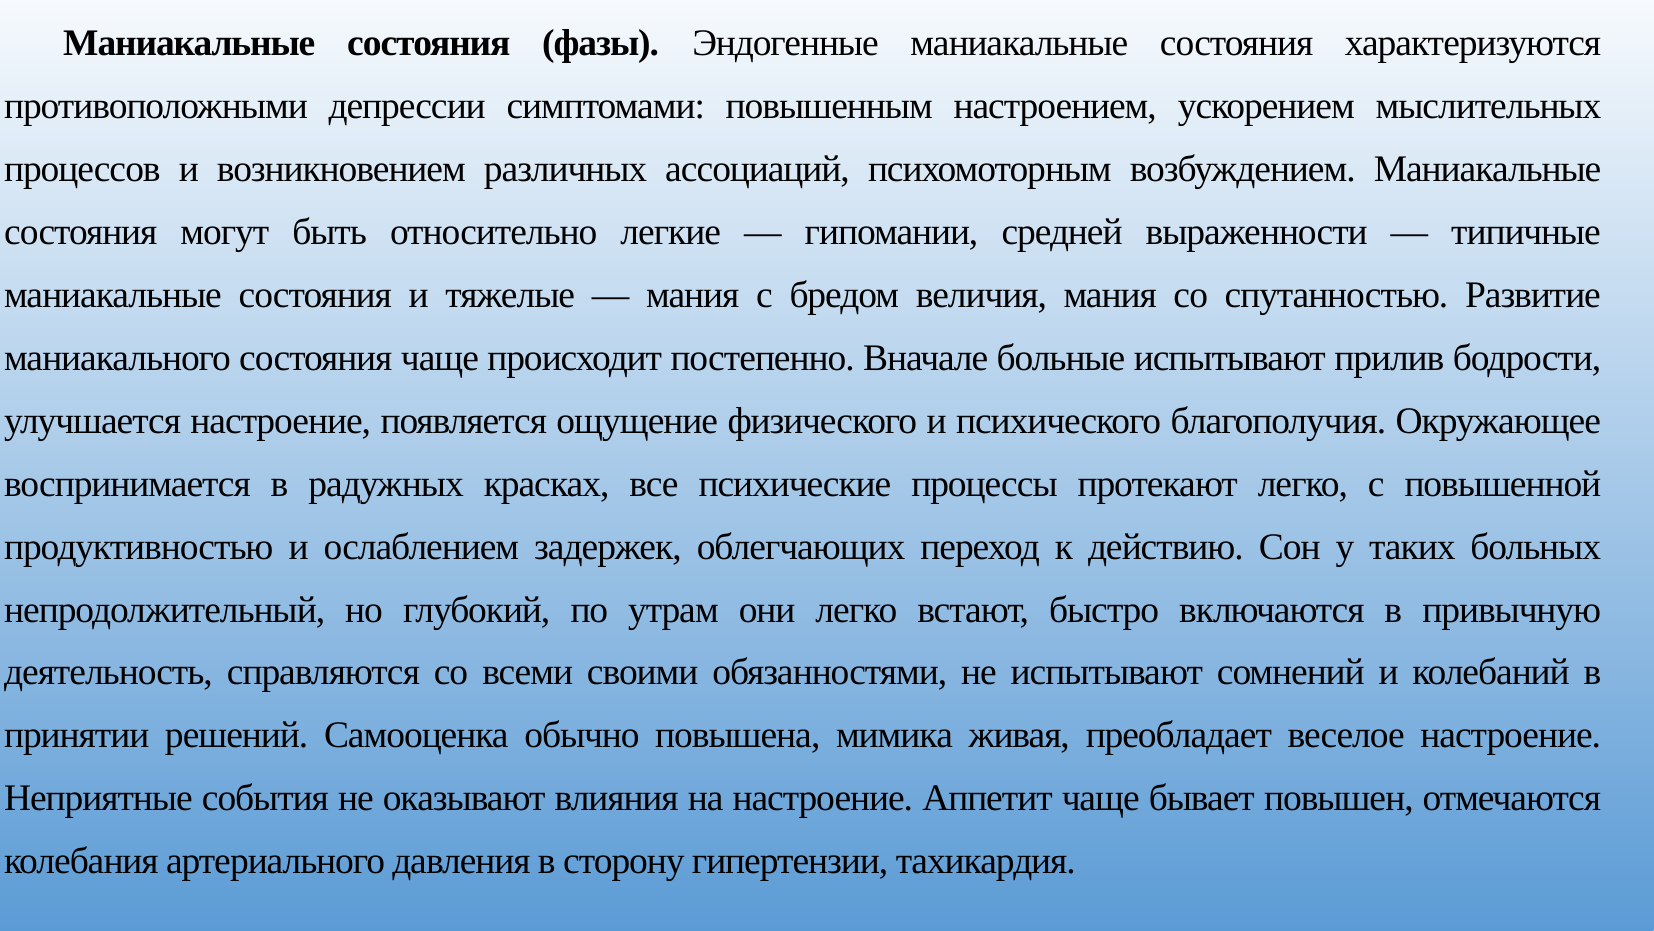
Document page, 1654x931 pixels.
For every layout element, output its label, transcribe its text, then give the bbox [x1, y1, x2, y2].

list Маниакальные состояния (фазы). Эндогенные маниакальные состояния характеризуются противоположными депрессии симптомами: повышенным настроением, ускорением мыслительных процессов и возникновением различных ассоциаций, психомоторным возбуждением. Маниакальные состояния могут быть относительно легкие — гипомании, средней выраженности — типичные маниакальные состояния и тяжелые — мания с бредом величия, мания со спутанностью. Развитие маниакального состояния чаще происходит постепенно. Вначале больные испытывают прилив бодрости, улучшается настроение, появляется ощущение физического и психического благополучия. Окружающее воспринимается в радужных красках, все психические процессы протекают легко, с повышенной продуктивностью и ослаблением задержек, облегчающих переход к действию. Сон у таких больных непродолжительный, но глубокий, по утрам они легко встают, быстро включаются в привычную деятельность, справляются со всеми своими обязанностями, не испытывают сомнений и колебаний в принятии решений. Самооценка обычно повышена, мимика живая, преобладает веселое настроение. Неприятные события не оказывают влияния на настроение. Аппетит чаще бывает повышен, отмечаются колебания артериального давления в сторону гипертензии, тахикардия. [0, 0, 1654, 931]
